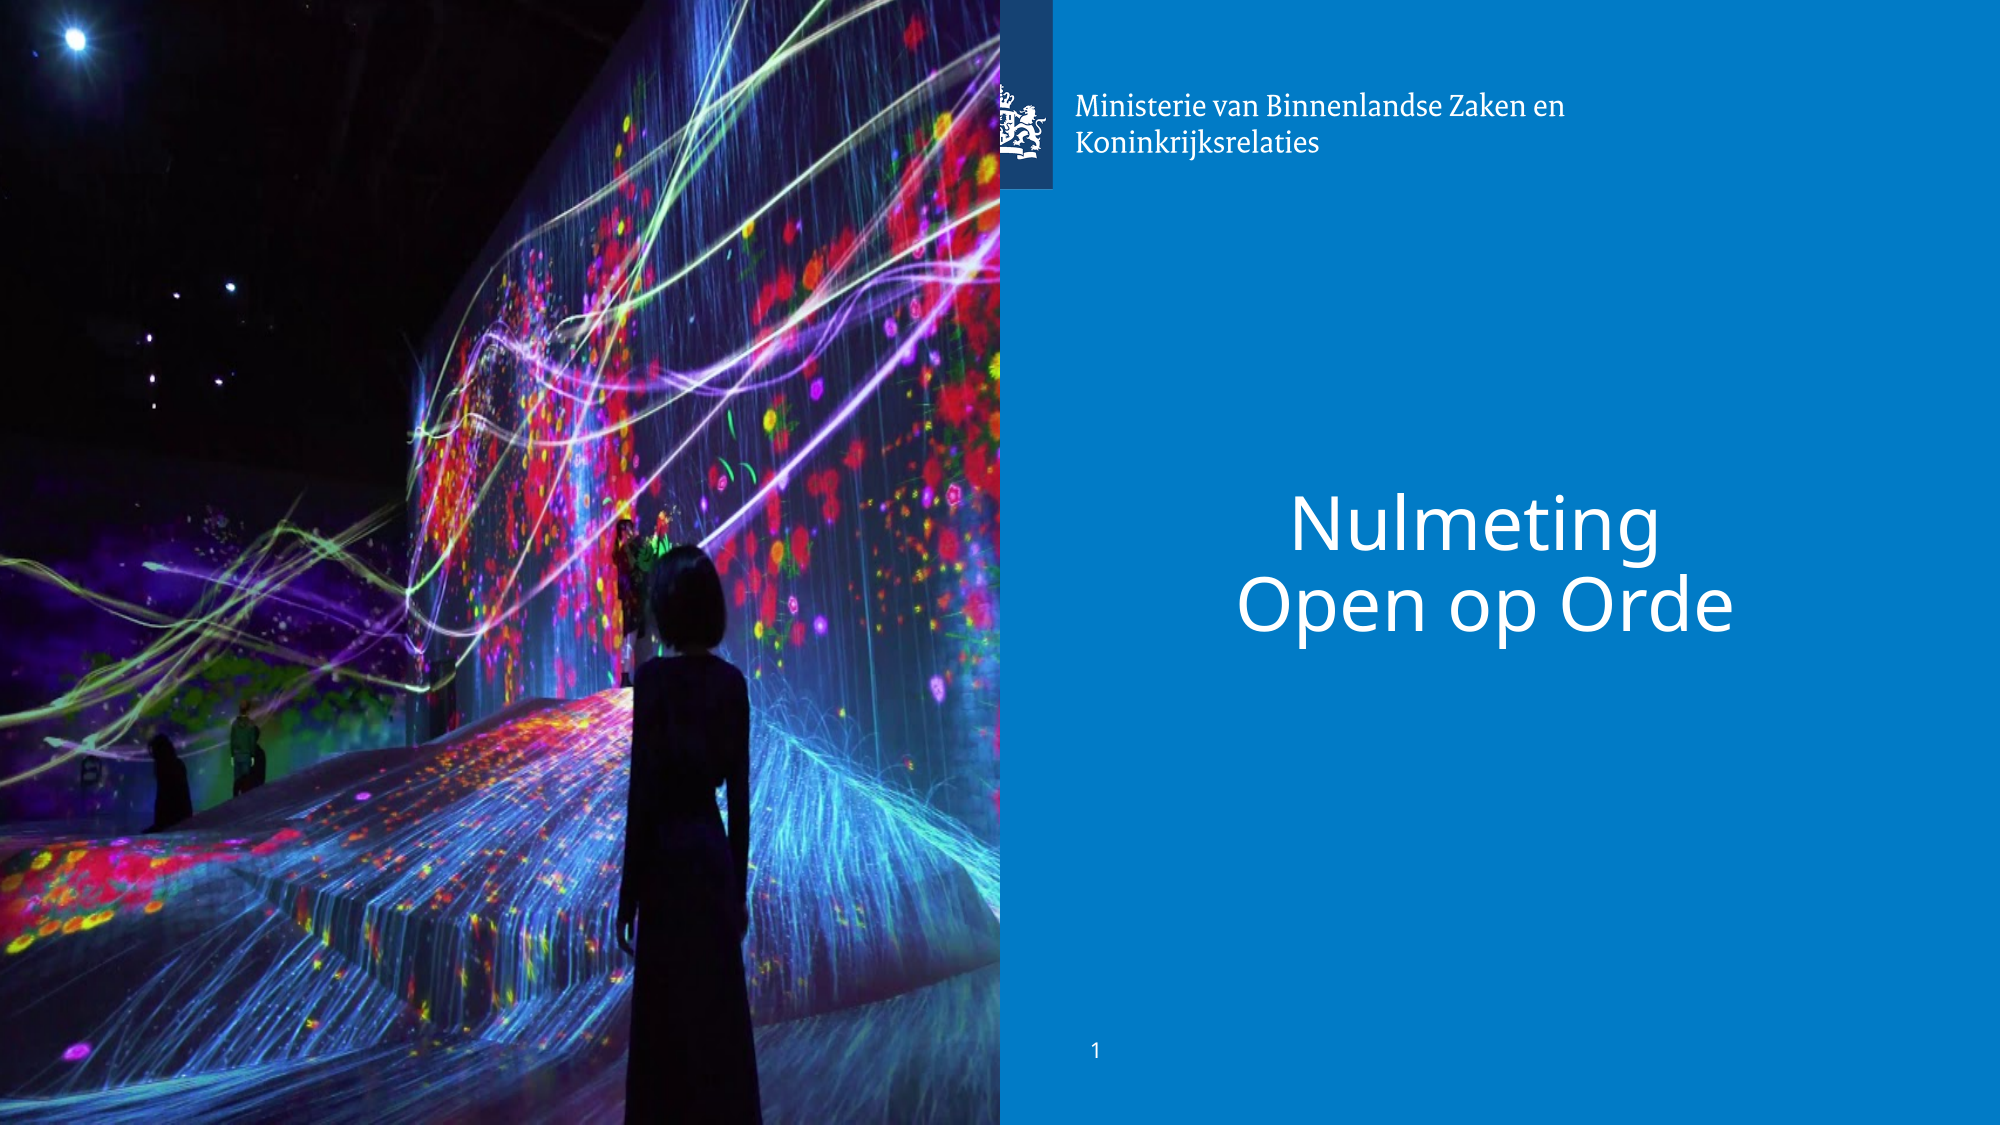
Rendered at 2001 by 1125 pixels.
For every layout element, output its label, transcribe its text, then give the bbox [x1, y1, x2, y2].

text_box 1 [1074, 1020, 1897, 1074]
picture [0, 0, 1000, 1125]
title Nulmeting Open op Orde [1074, 309, 1896, 693]
